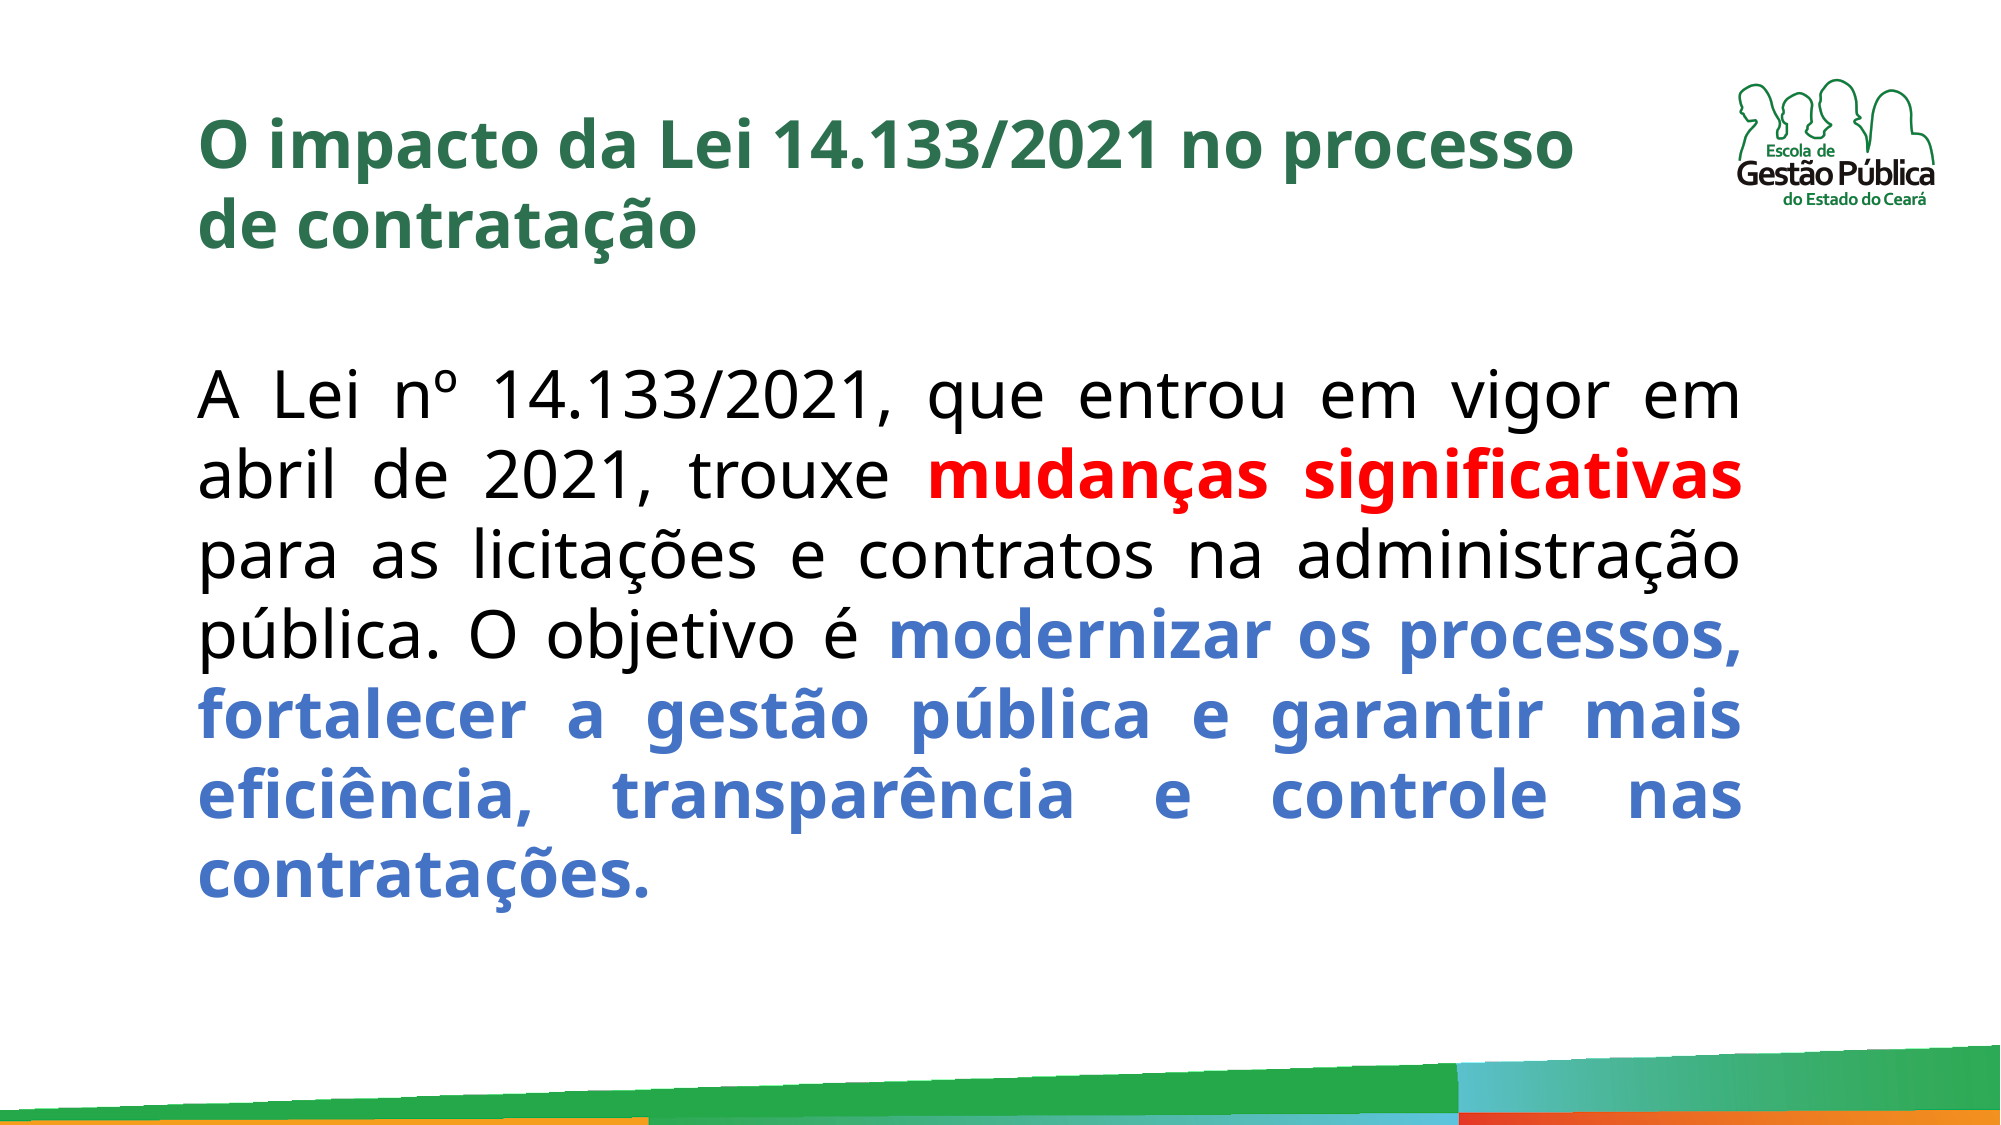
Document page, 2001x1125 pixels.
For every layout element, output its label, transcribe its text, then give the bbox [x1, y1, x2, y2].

picture [0, 1045, 2000, 1125]
text_box A Lei nº 14.133/2021, que entrou em vigor em abril de 2021, trouxe mudanças significativas para as licitações e contratos na administração pública. O objetivo é modernizar os processos, fortalecer a gestão pública e garantir mais eficiência, transparência e controle nas contratações. [182, 344, 1760, 713]
picture [1725, 31, 1947, 253]
text_box O impacto da Lei 14.133/2021 no processo de contratação [182, 94, 1684, 190]
